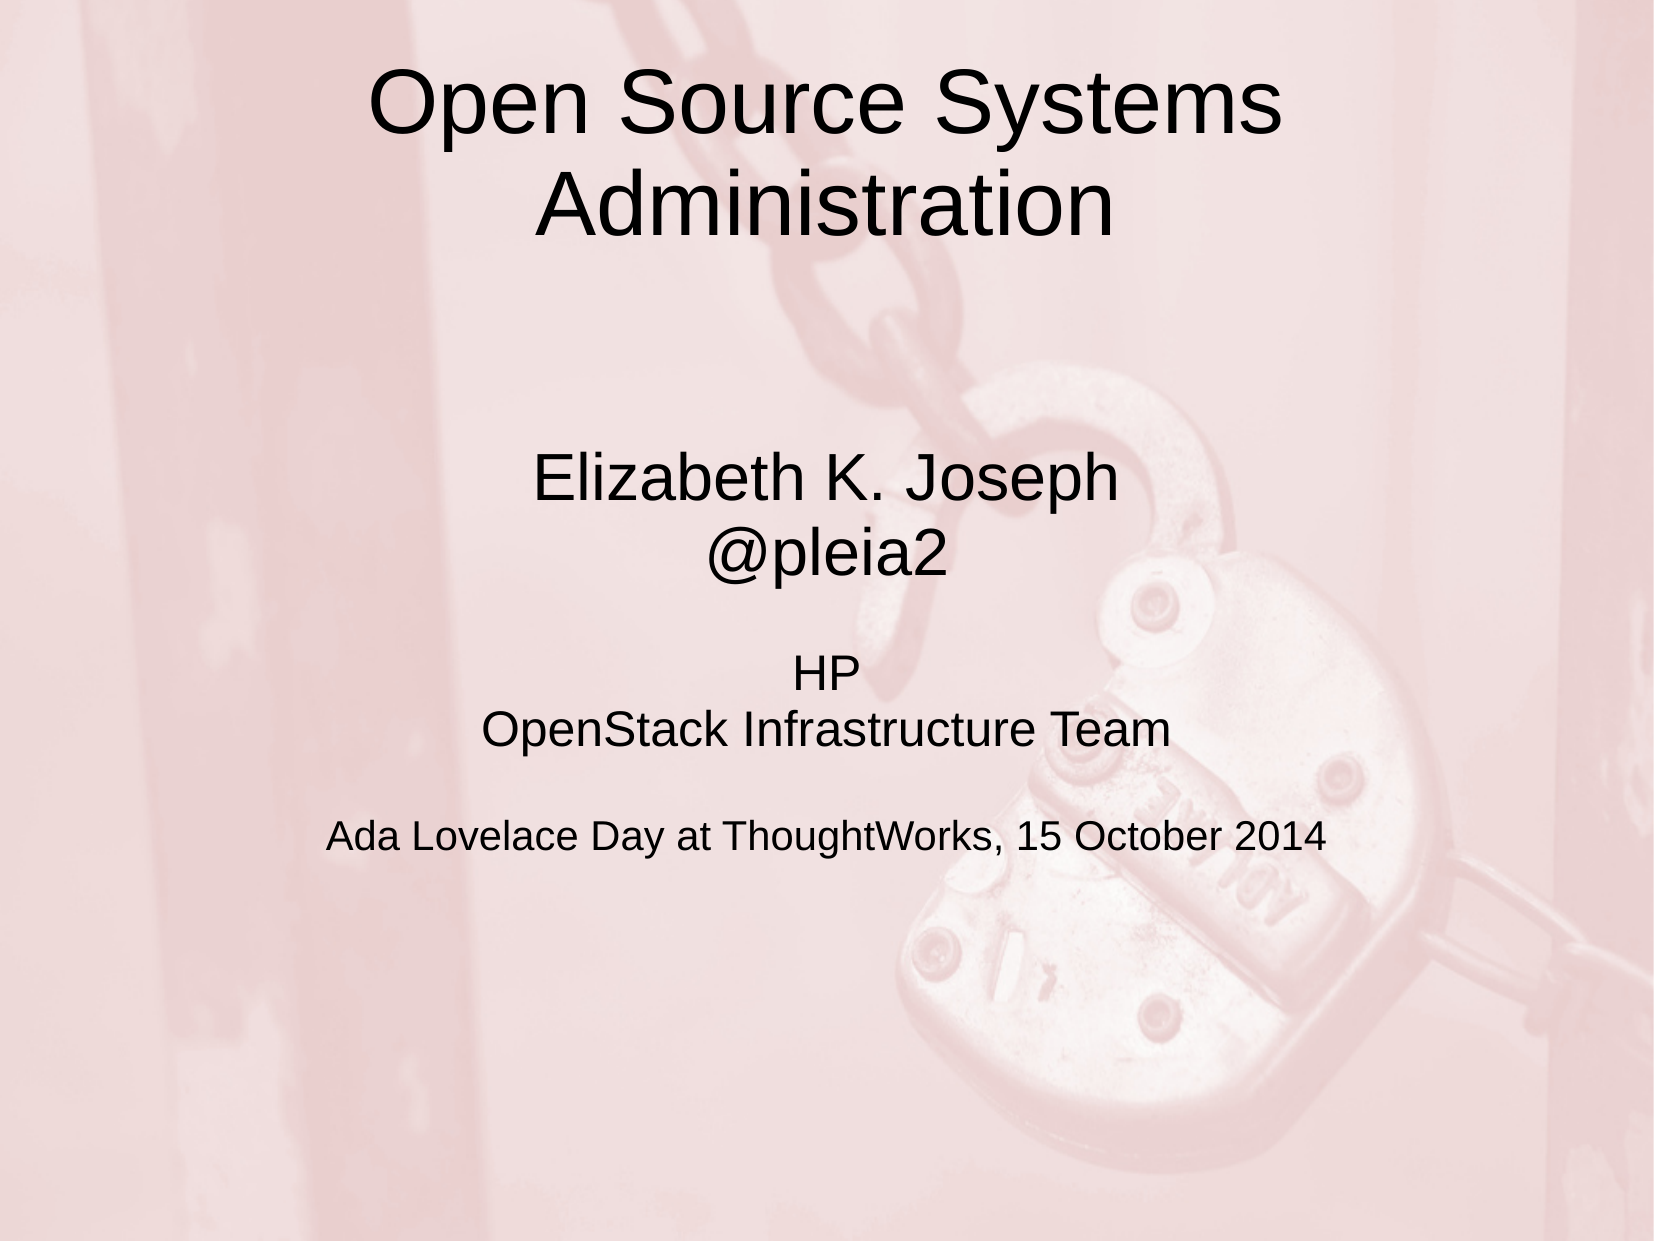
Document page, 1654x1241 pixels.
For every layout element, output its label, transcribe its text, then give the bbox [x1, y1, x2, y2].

picture [0, 0, 1654, 1241]
subtitle Elizabeth K. Joseph @pleia2 HP OpenStack Infrastructure Team Ada Lovelace Day at ThoughtWorks, 15 October 2014 [82, 290, 1571, 1010]
title Open Source Systems Administration [82, 49, 1571, 257]
